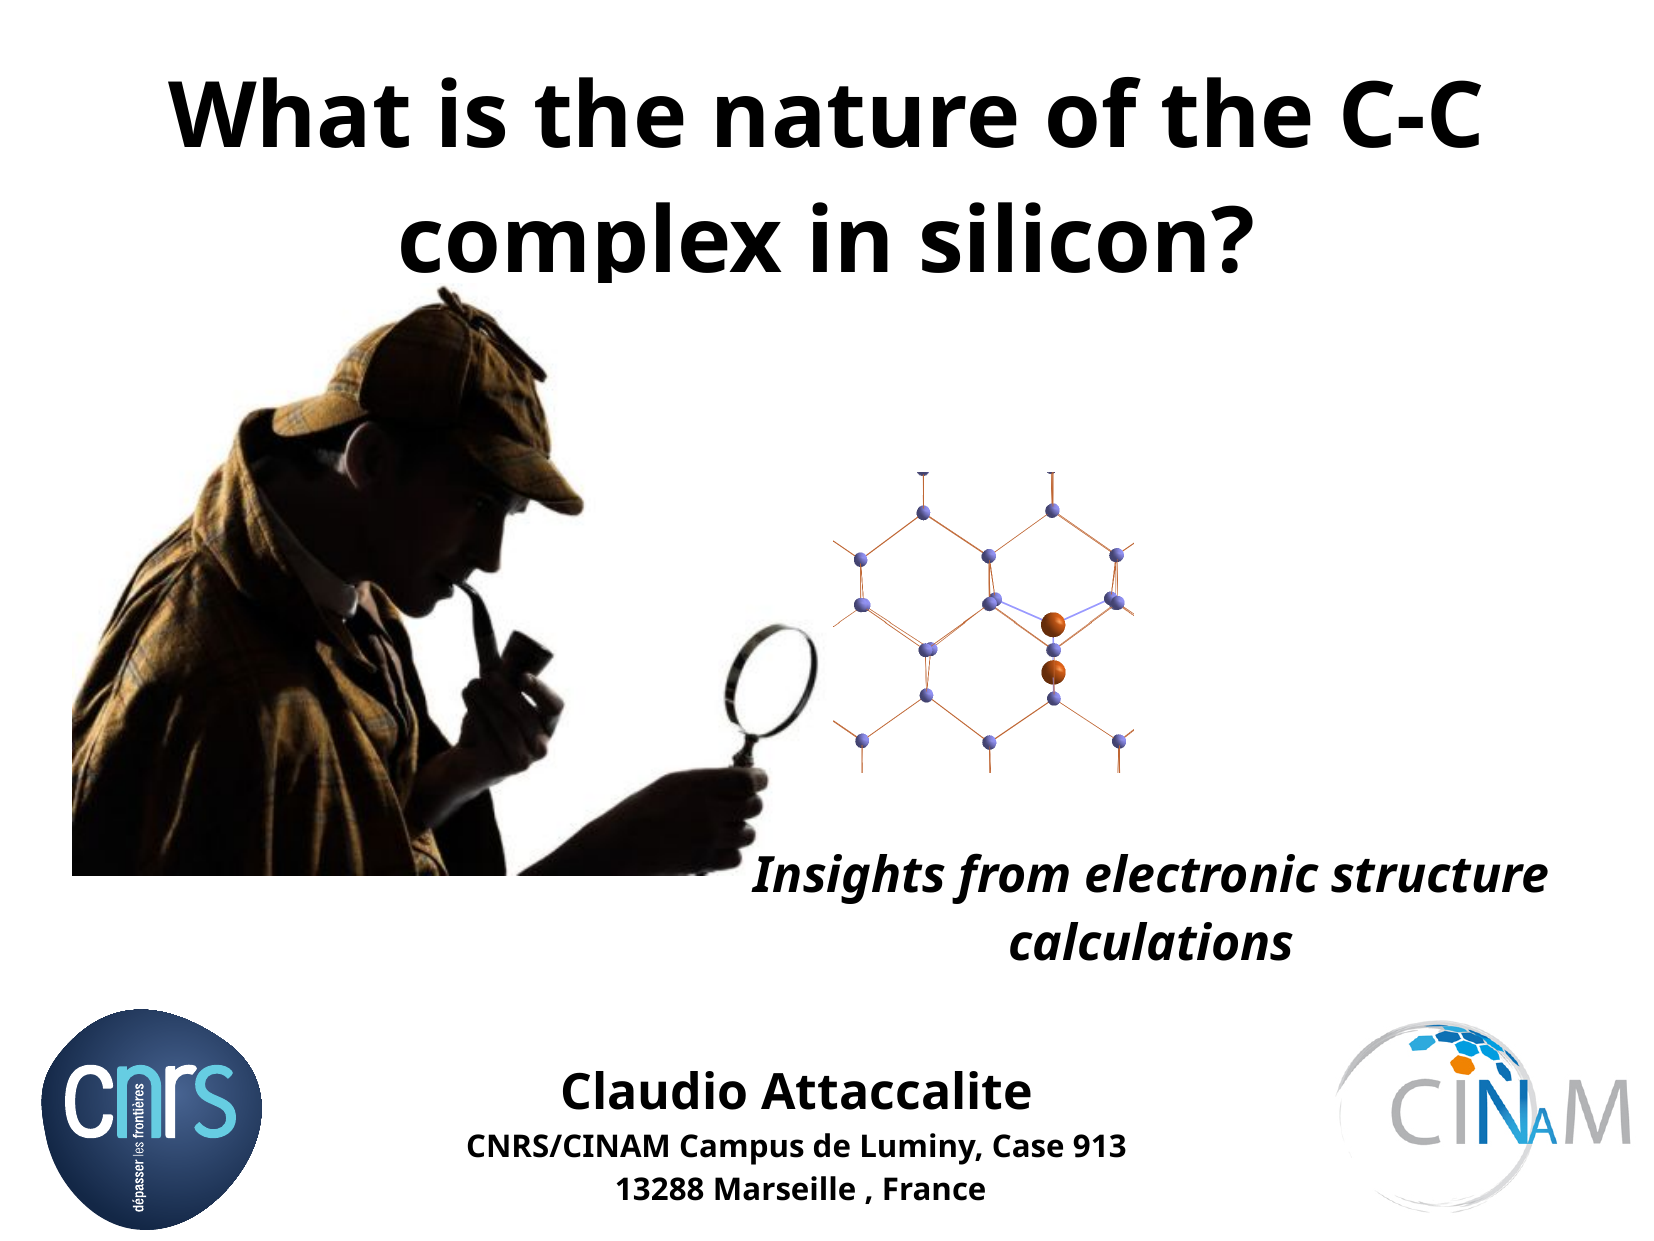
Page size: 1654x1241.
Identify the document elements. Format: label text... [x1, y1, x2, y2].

text_box Insights from electronic structure calculations [750, 828, 1554, 987]
text_box Claudio Attaccalite CNRS/CINAM Campus de Luminy, Case 913 13288 Marseille , France [265, 1033, 1465, 1233]
picture [39, 1004, 265, 1233]
title What is the nature of the C-C complex in silicon? [82, 47, 1571, 301]
picture [1335, 1020, 1636, 1231]
picture [72, 283, 1134, 876]
